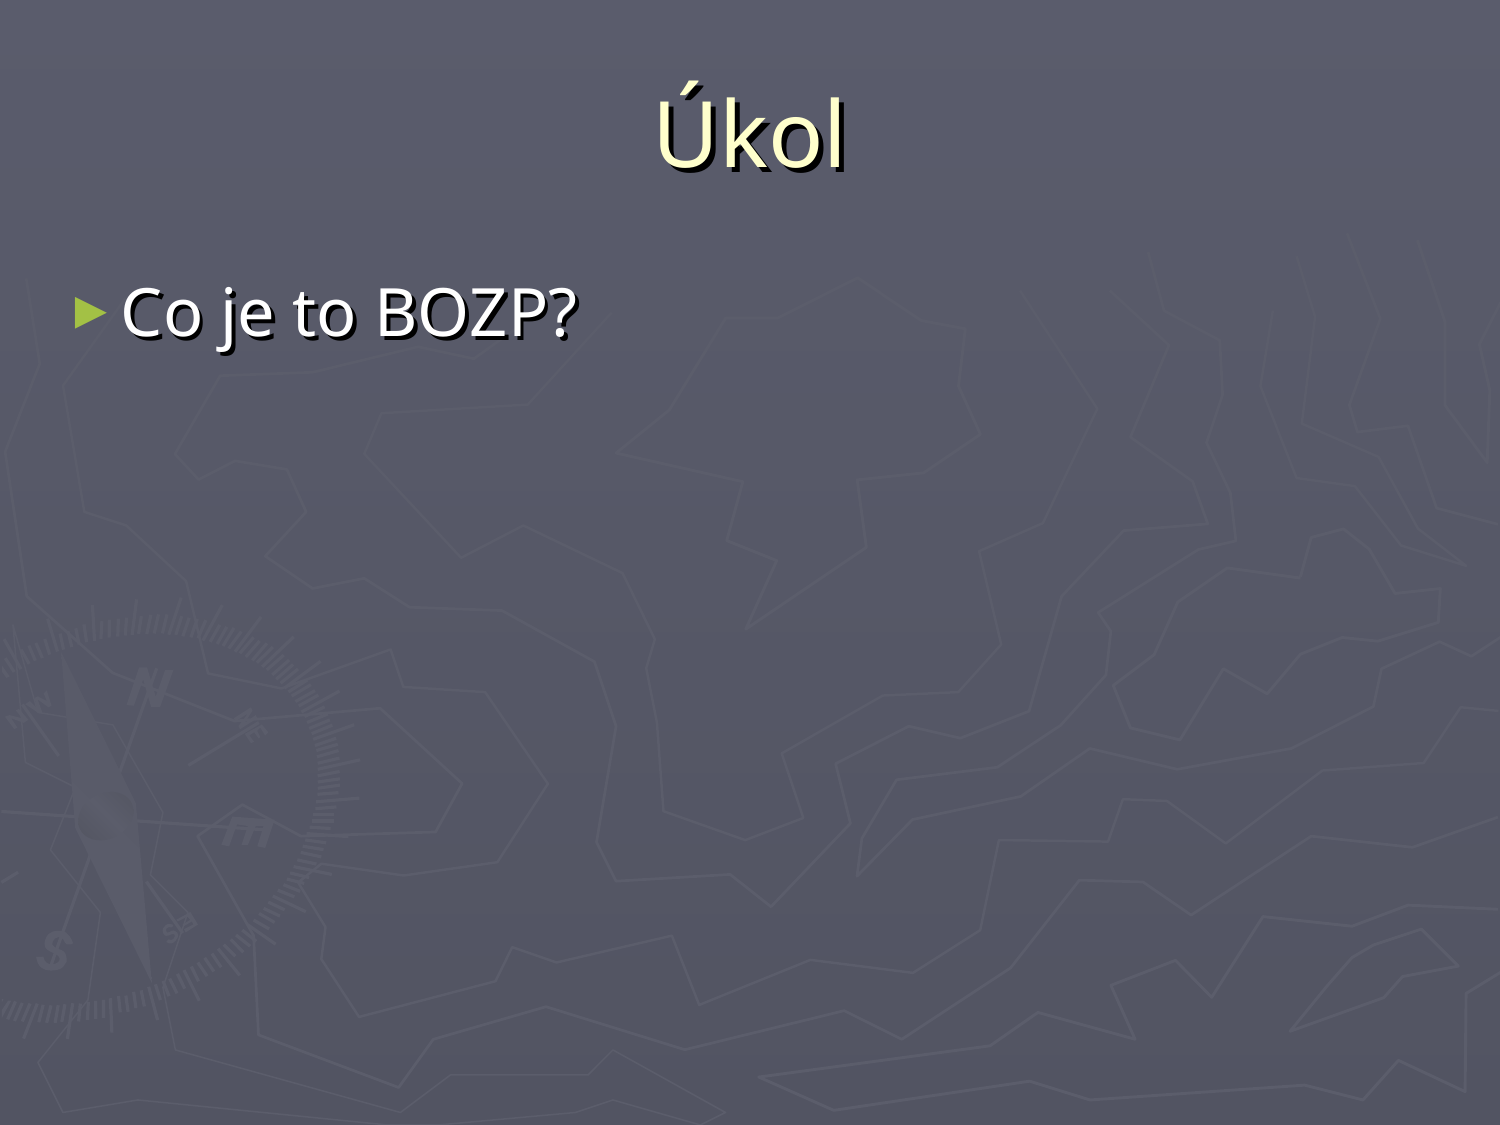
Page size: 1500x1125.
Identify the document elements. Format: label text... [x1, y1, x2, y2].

title Úkol [49, 37, 1451, 225]
list Co je to BOZP? [49, 262, 1451, 1001]
